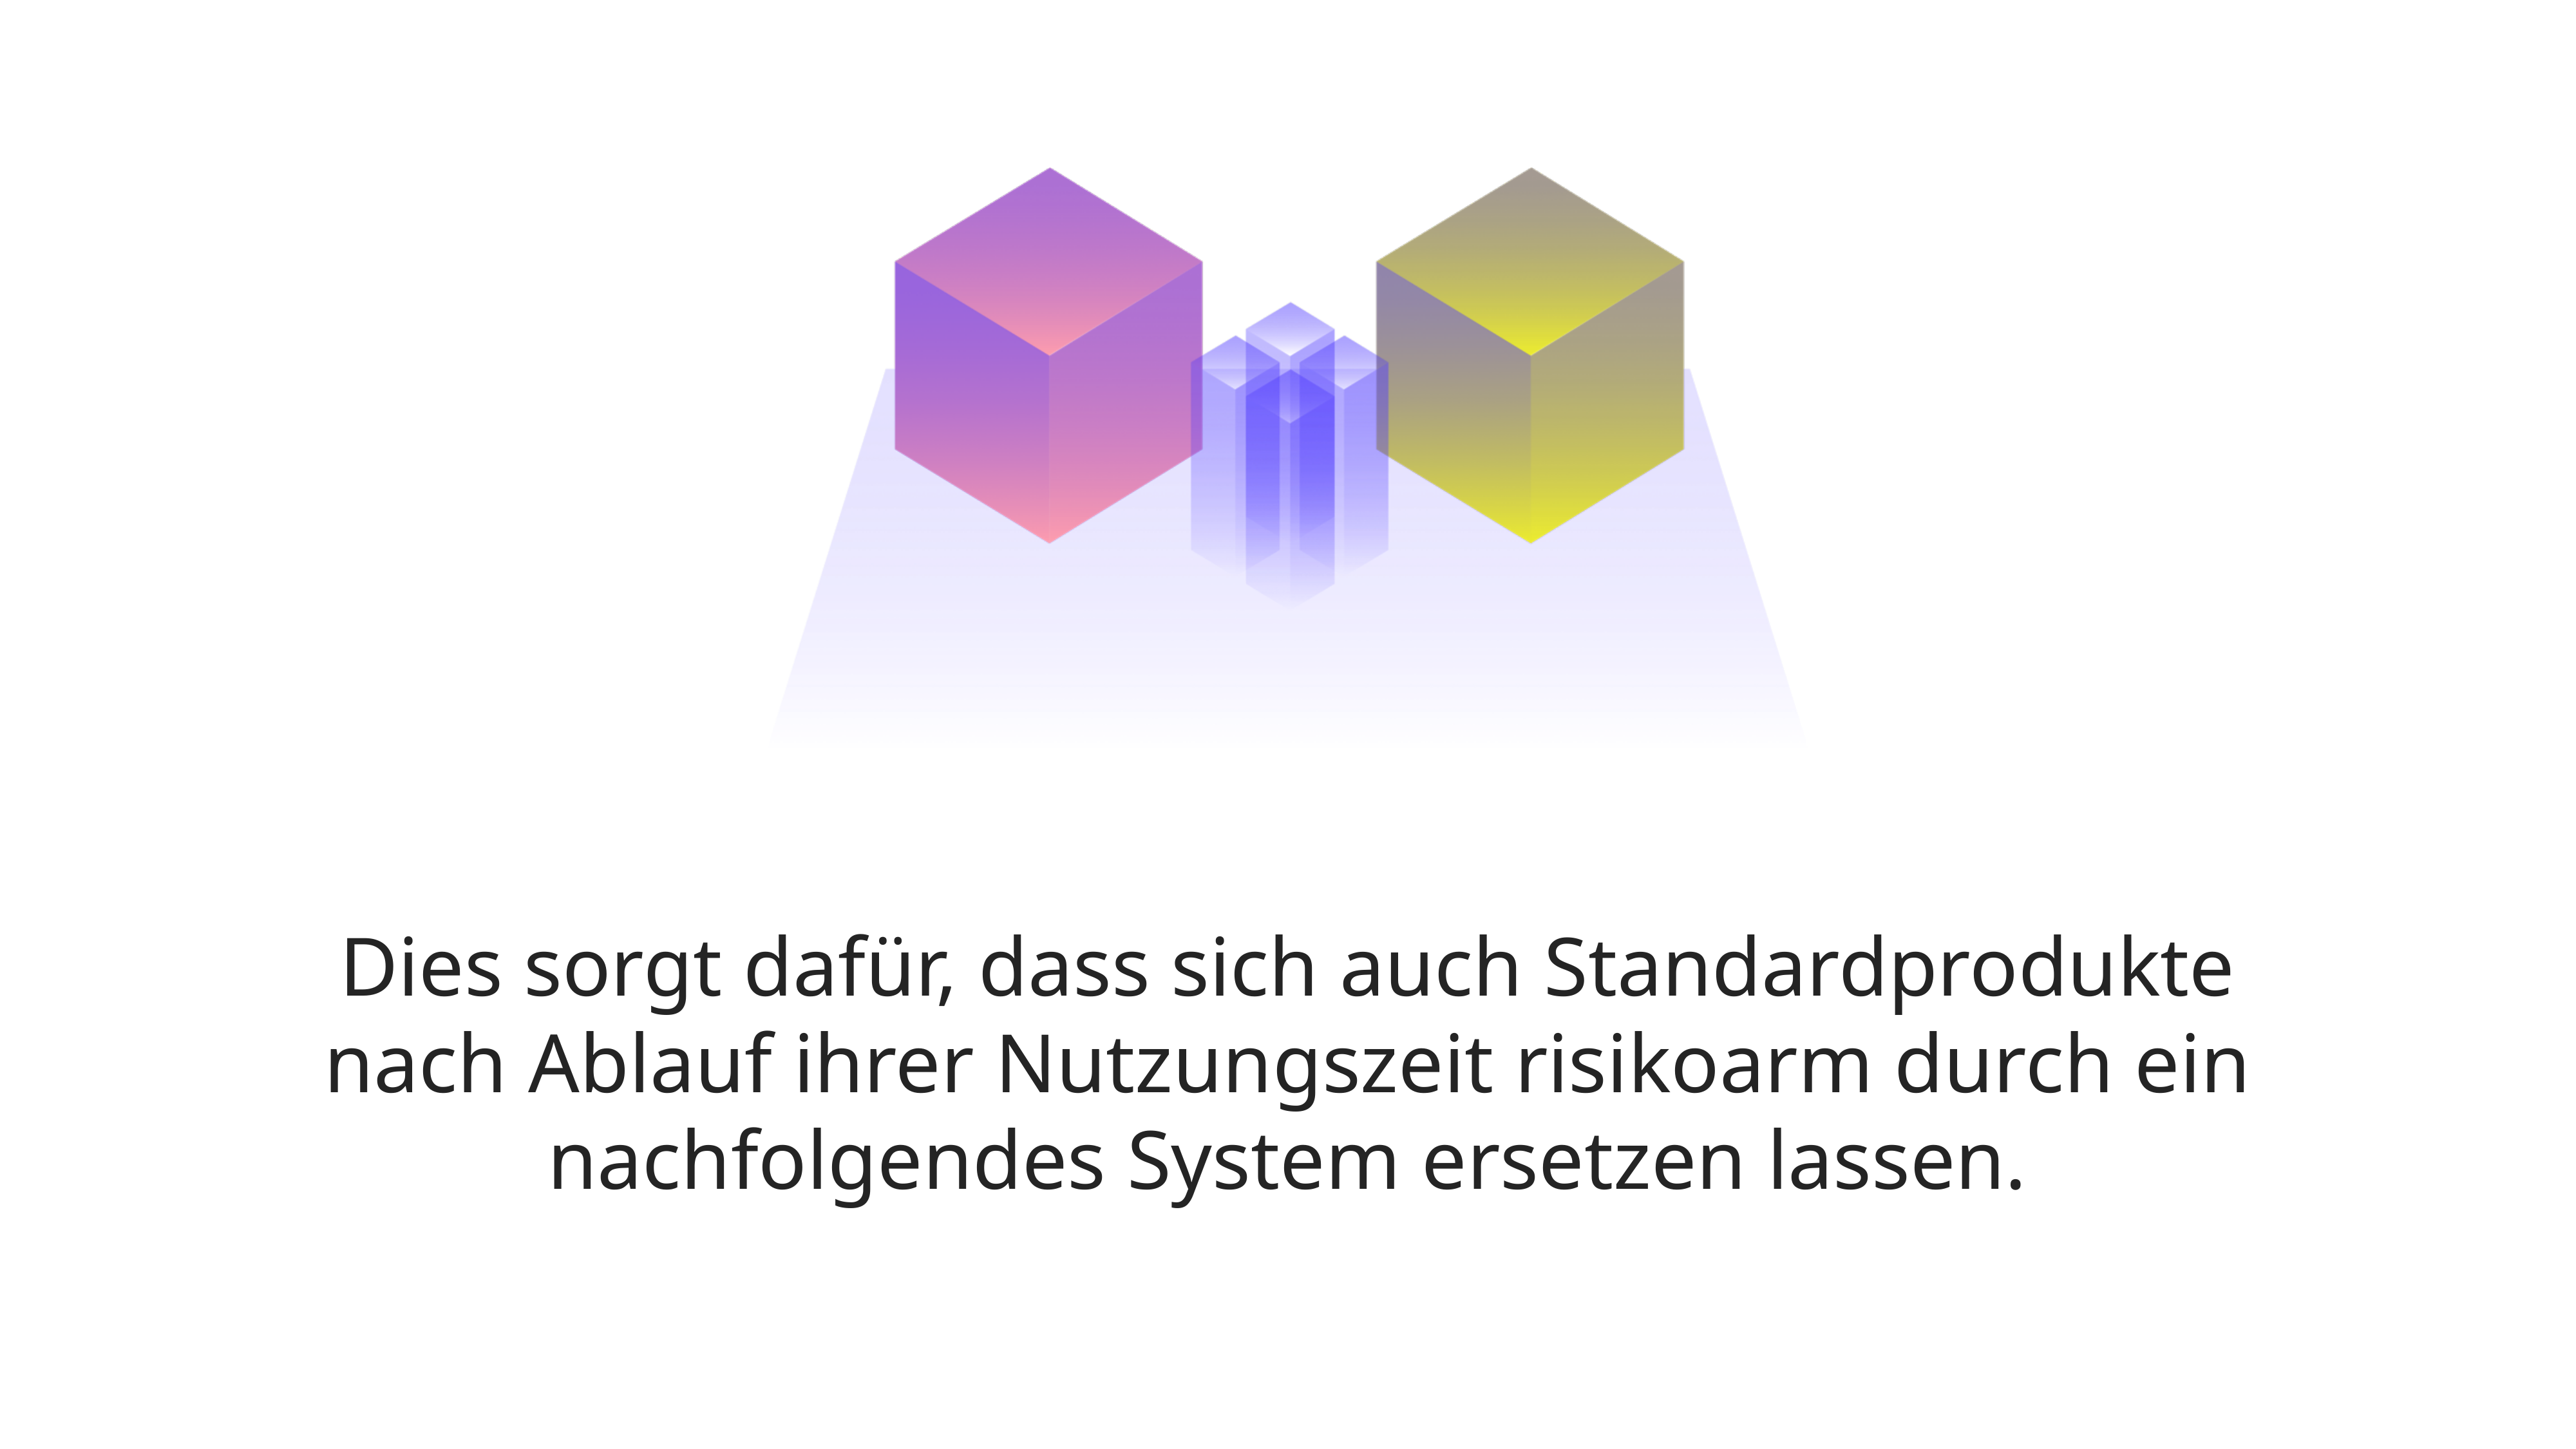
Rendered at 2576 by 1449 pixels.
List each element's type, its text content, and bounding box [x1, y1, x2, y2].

list Dies sorgt dafür, dass sich auch Standardprodukte nach Ablauf ihrer Nutzungszeit risikoarm durch ein nachfolgendes System ersetzen lassen. [301, 775, 2275, 1345]
picture [766, 167, 1810, 752]
